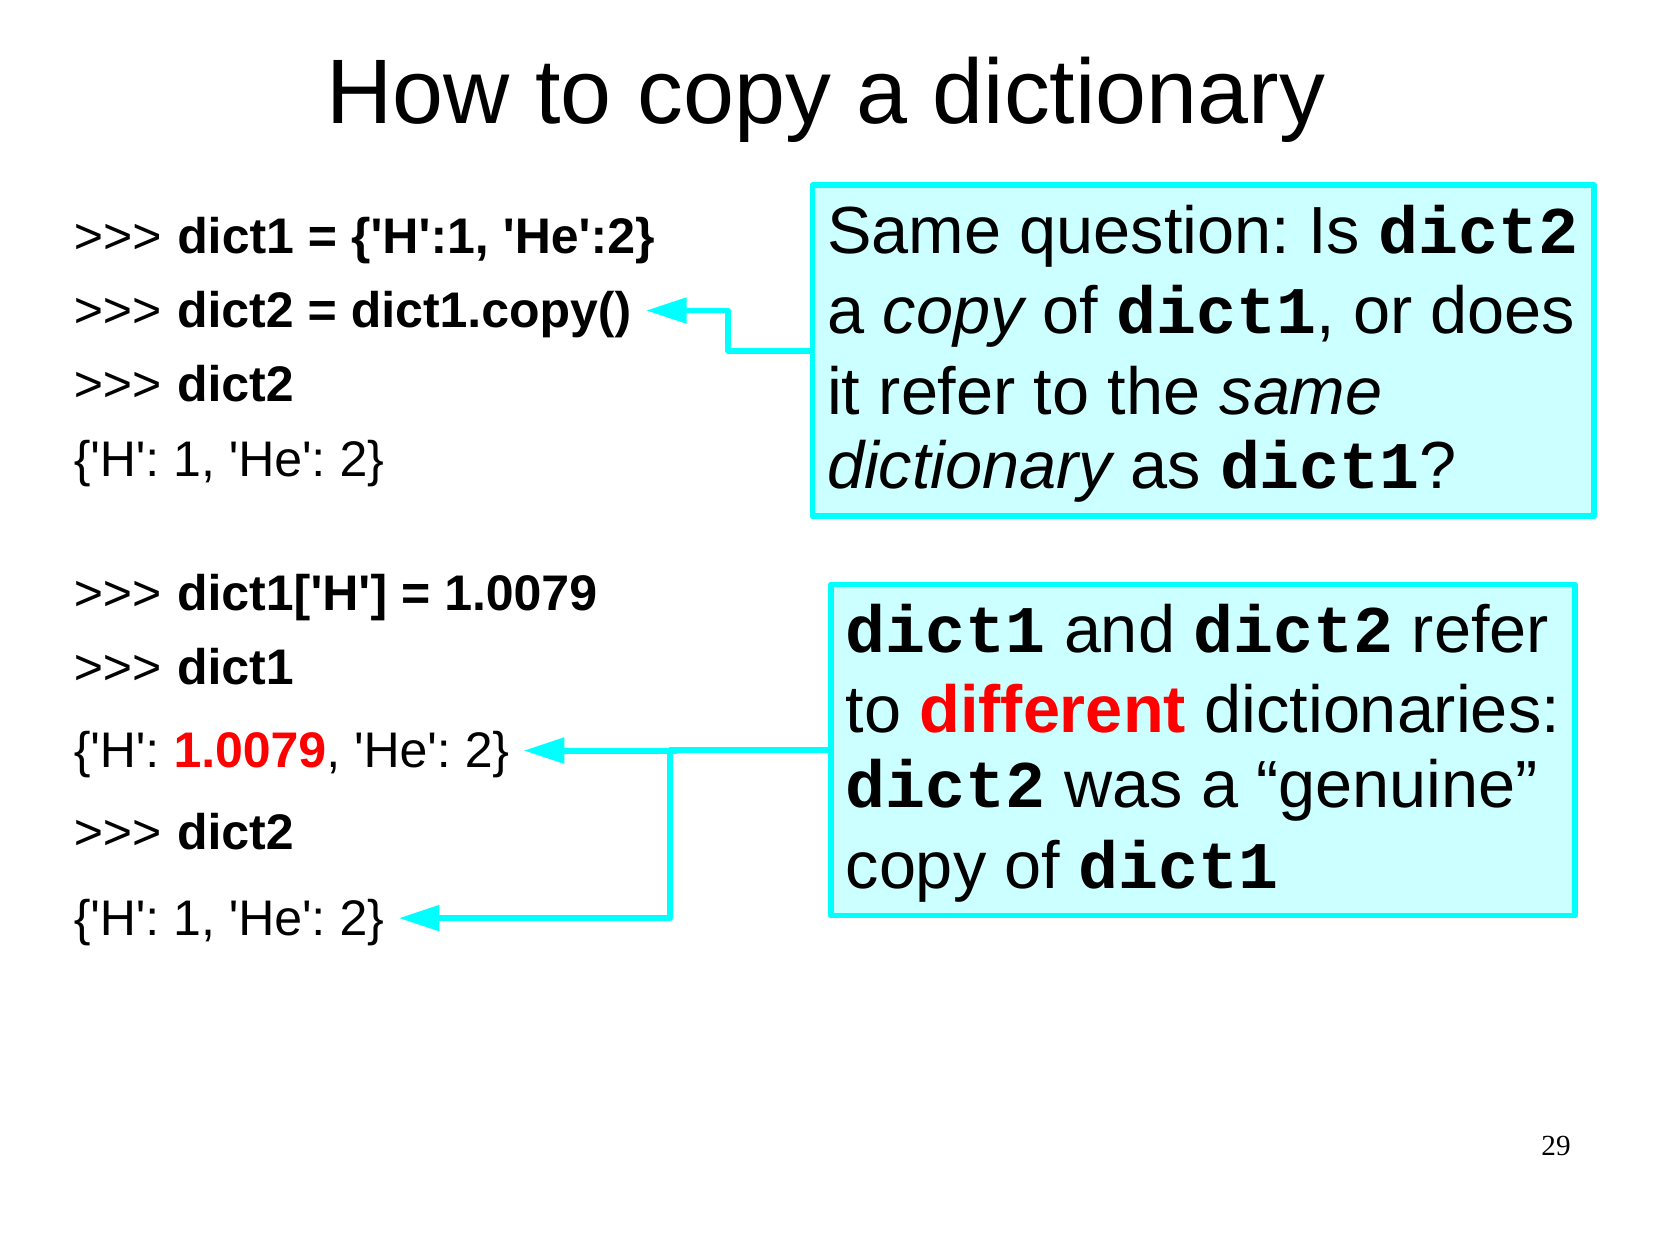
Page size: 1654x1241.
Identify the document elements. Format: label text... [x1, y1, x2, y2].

text_box Same question: Is dict2 a copy of dict1, or does it refer to the same dictionary as dict1? [812, 185, 1594, 517]
text_box dict1 [162, 631, 309, 704]
text_box >>> [59, 274, 162, 346]
text_box How to copy a dictionary [309, 29, 1345, 154]
text_box dict2 [162, 348, 309, 421]
text_box >>> [59, 631, 162, 703]
text_box dict1 and dict2 refer to different dictionaries: dict2 was a “genuine” copy of dict1 [830, 584, 1576, 916]
text_box >>> [59, 348, 162, 419]
text_box dict2 = dict1.copy() [162, 274, 647, 347]
text_box dict1['H'] = 1.0079 [162, 558, 613, 630]
text_box >>> [59, 558, 162, 629]
text_box dict1 = {'H':1, 'He':2} [162, 200, 670, 273]
text_box dict2 [162, 797, 309, 870]
text_box >>> [59, 797, 162, 868]
text_box {'H': 1, 'He': 2} [59, 882, 400, 954]
text_box {'H': 1, 'He': 2} [59, 423, 400, 494]
text_box >>> [59, 200, 162, 272]
text_box {'H': 1.0079, 'He': 2} [59, 714, 525, 787]
